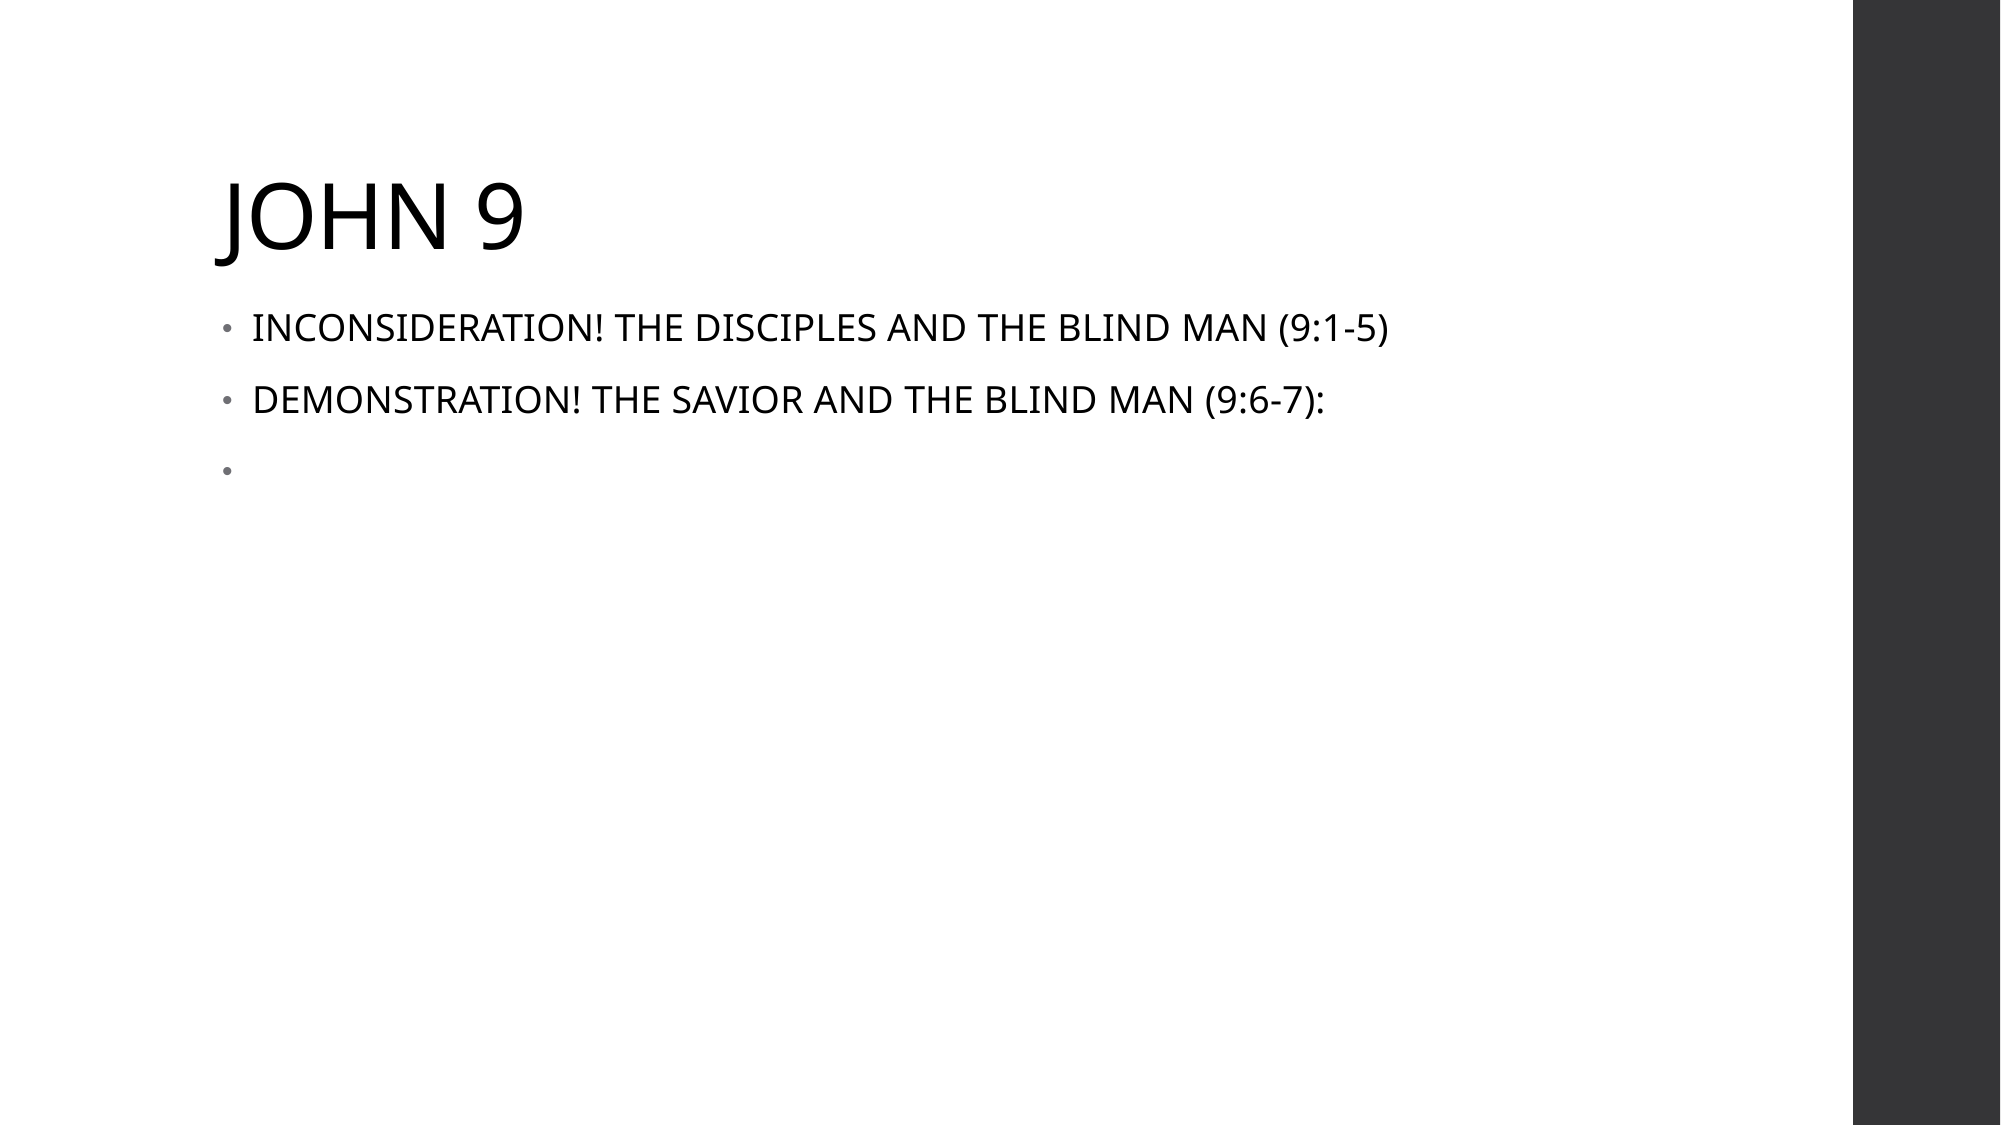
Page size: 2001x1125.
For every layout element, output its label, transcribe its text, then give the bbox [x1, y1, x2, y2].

title JOHN 9 [206, 60, 1797, 278]
list INCONSIDERATION! THE DISCIPLES AND THE BLIND MAN (9:1-5) DEMONSTRATION! THE SAVIOR AND THE BLIND MAN (9:6-7): [206, 299, 1617, 1014]
